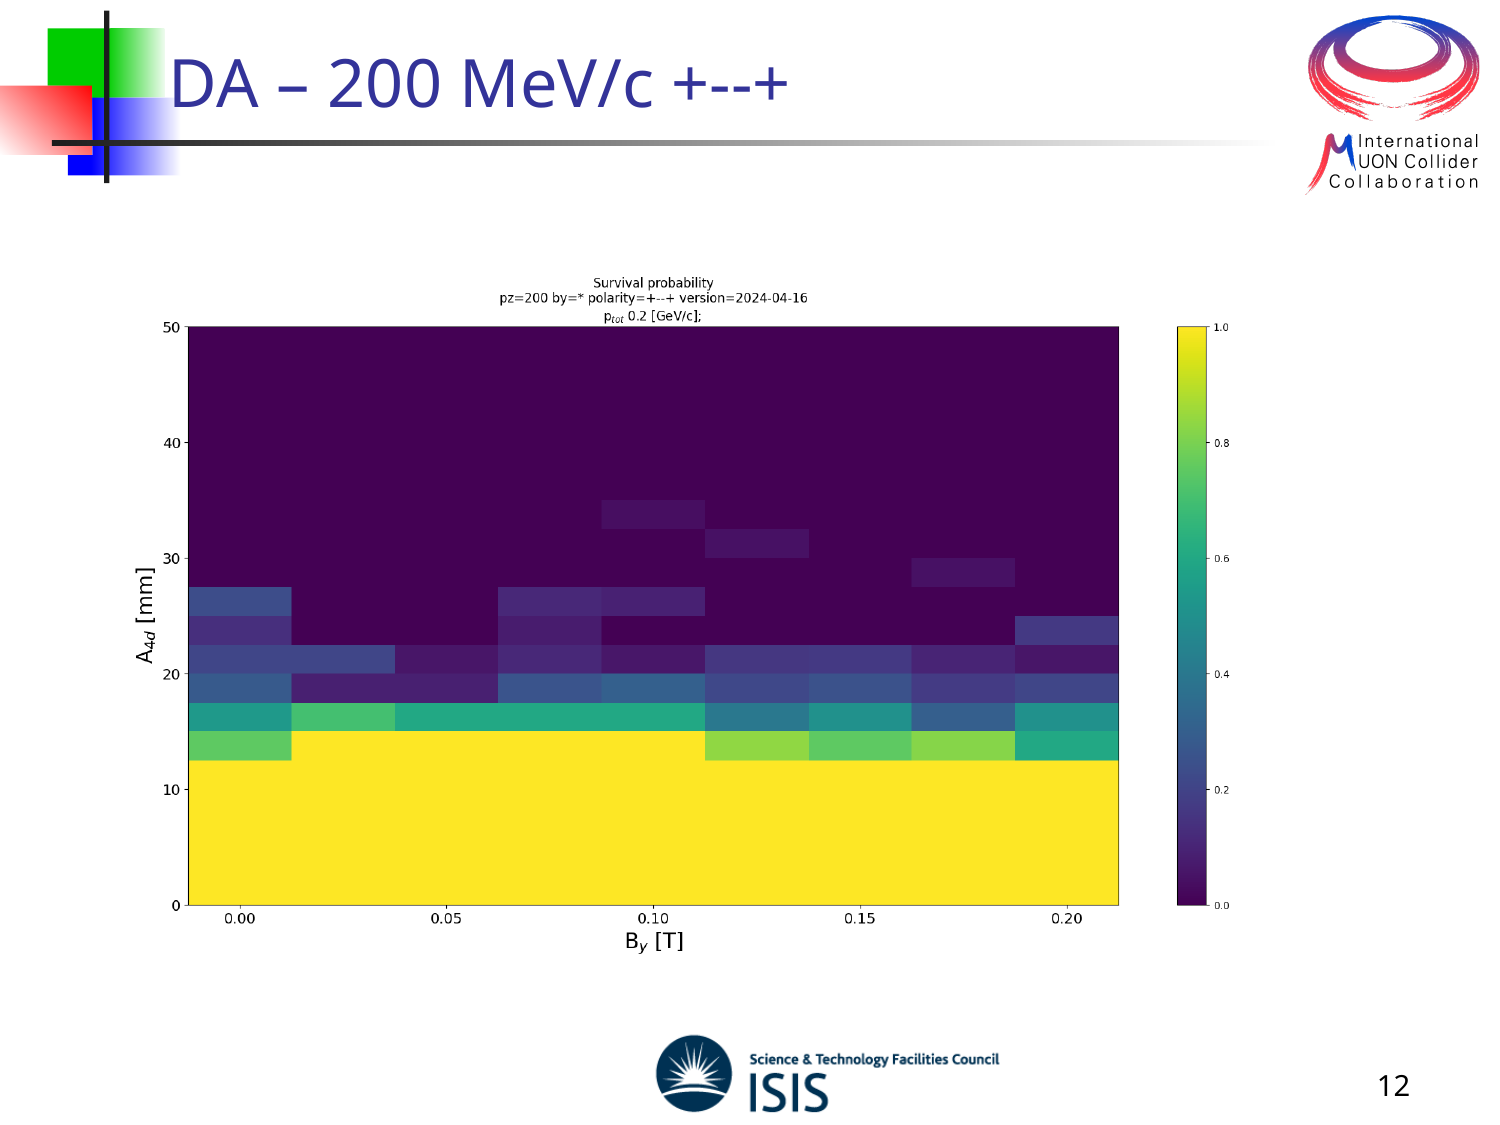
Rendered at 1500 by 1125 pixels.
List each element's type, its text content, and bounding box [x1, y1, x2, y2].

picture [1305, 15, 1480, 195]
picture [0, 236, 1500, 987]
picture [640, 1021, 1167, 1125]
title DA – 200 MeV/c +--+ [168, 0, 1447, 176]
